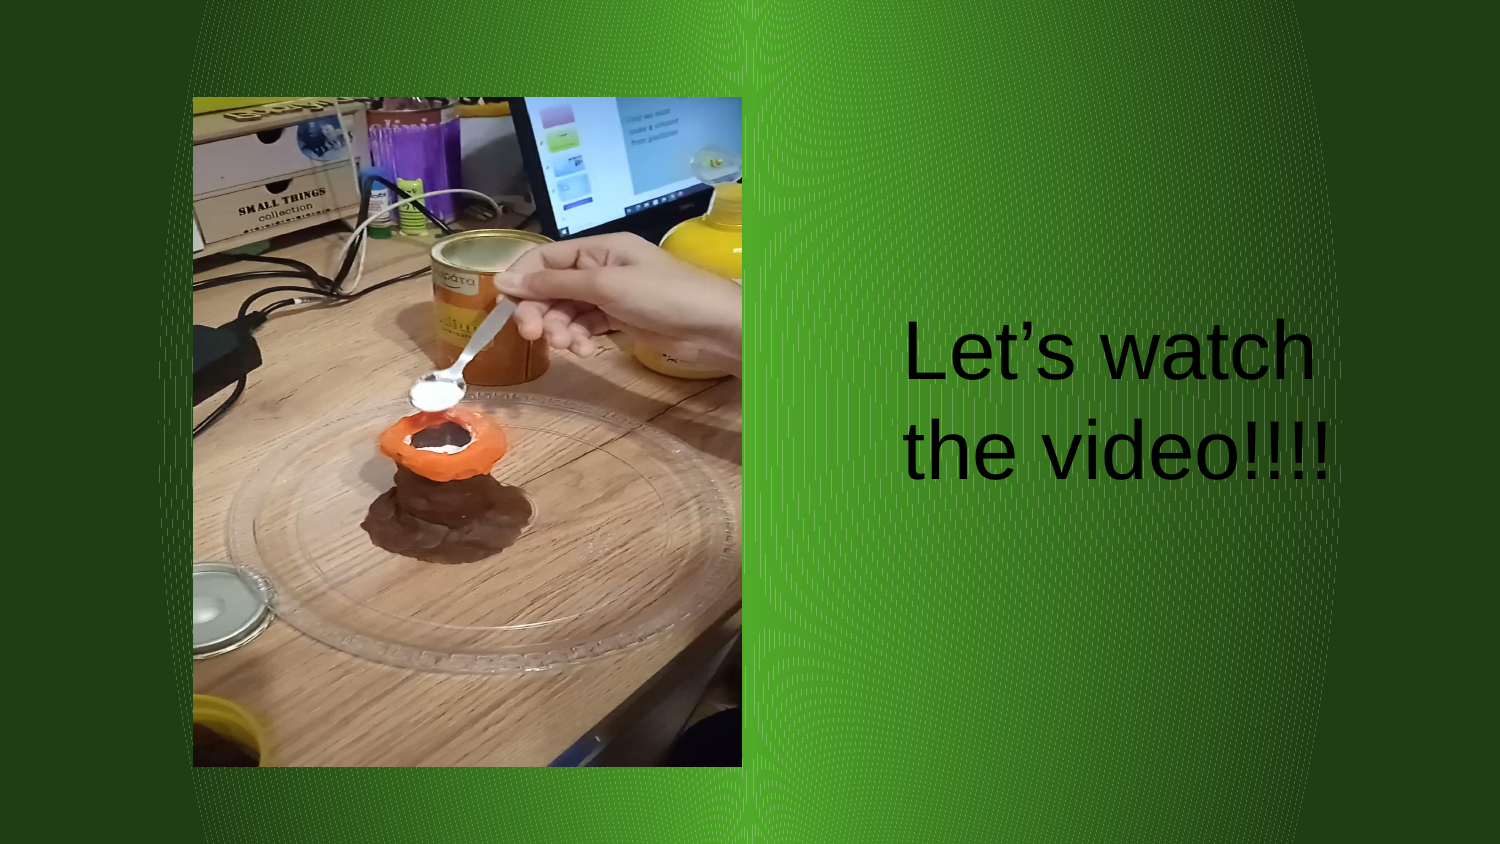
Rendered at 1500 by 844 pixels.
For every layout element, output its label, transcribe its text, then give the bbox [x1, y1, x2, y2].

text_box Let’s watch the video!!!! [887, 280, 1410, 522]
picture [193, 97, 742, 767]
